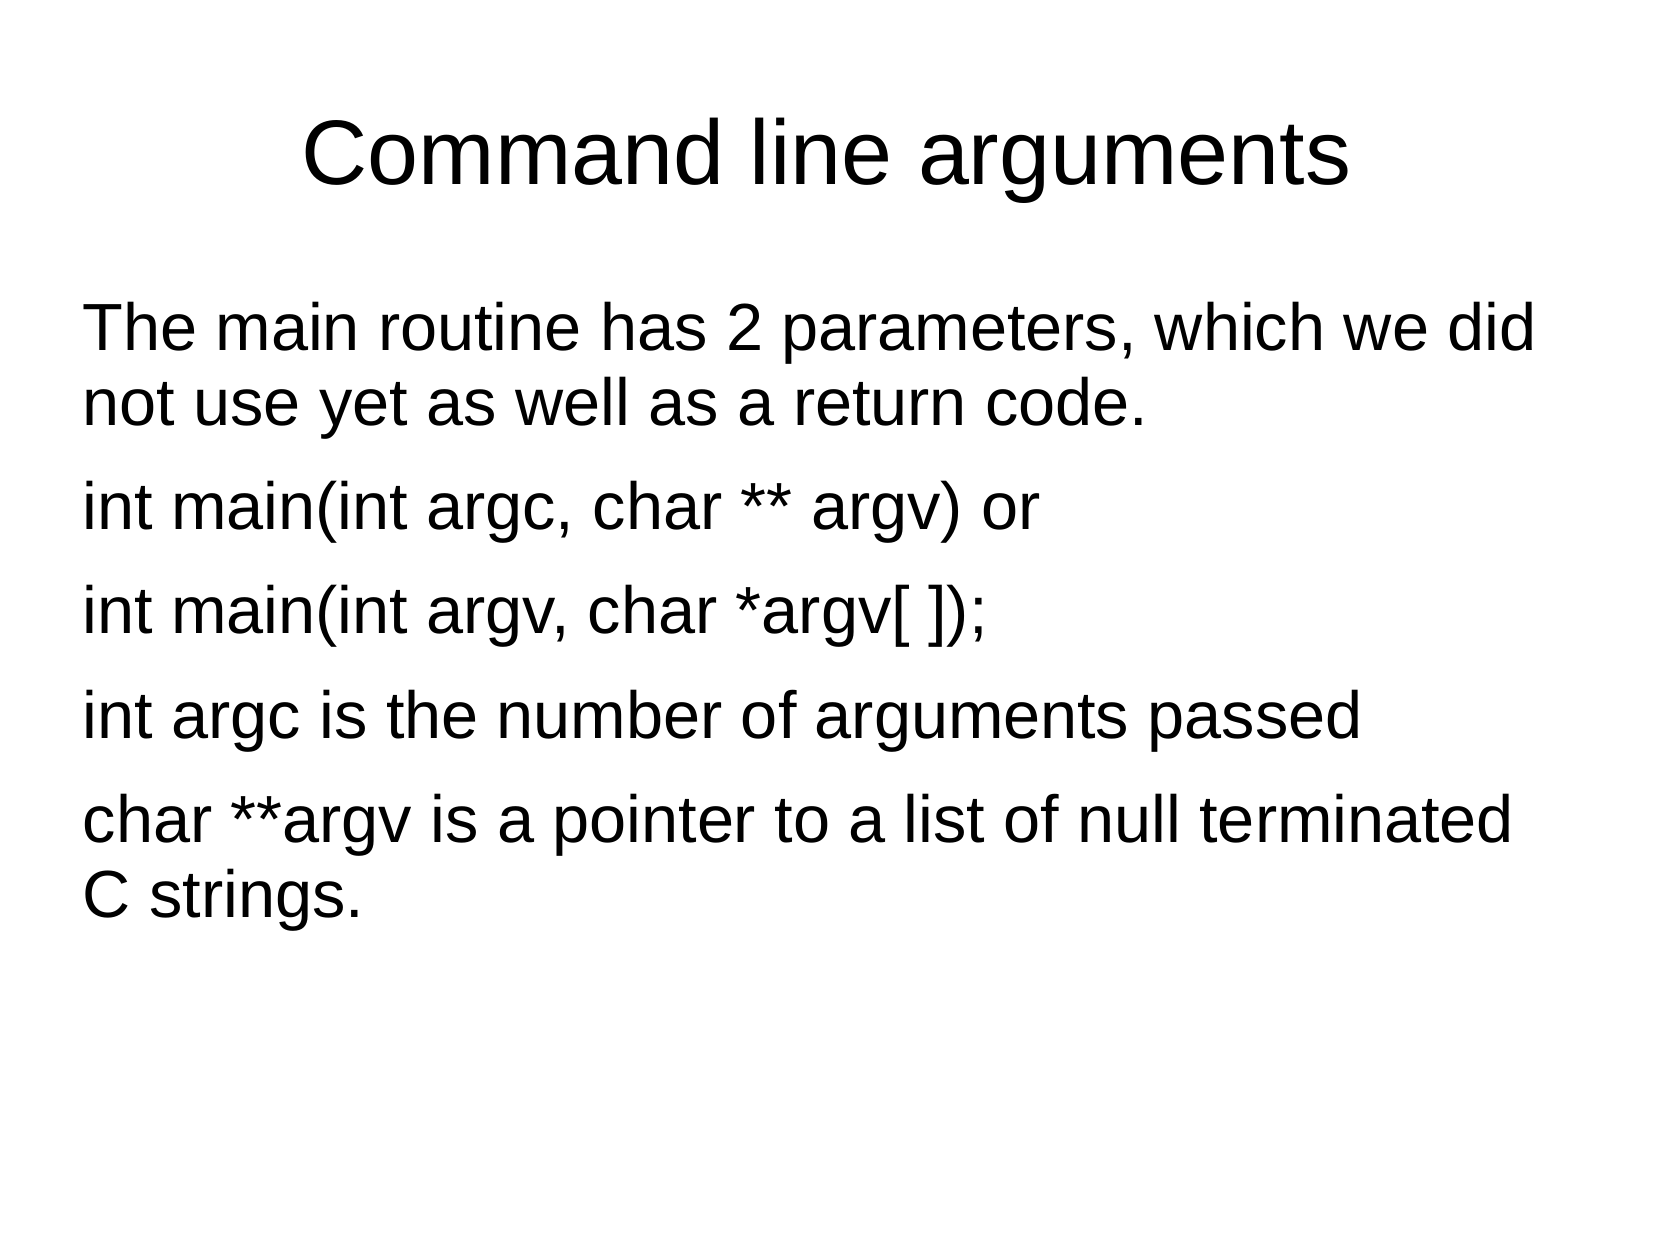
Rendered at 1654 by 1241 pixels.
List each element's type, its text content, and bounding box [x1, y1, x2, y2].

title Command line arguments [82, 49, 1571, 257]
list The main routine has 2 parameters, which we did not use yet as well as a return code. int main(int argc, char ** argv) or int main(int argv, char *argv[ ]); int argc is the number of arguments passed char **argv is a pointer to a list of null terminated C strings. [82, 290, 1571, 1010]
